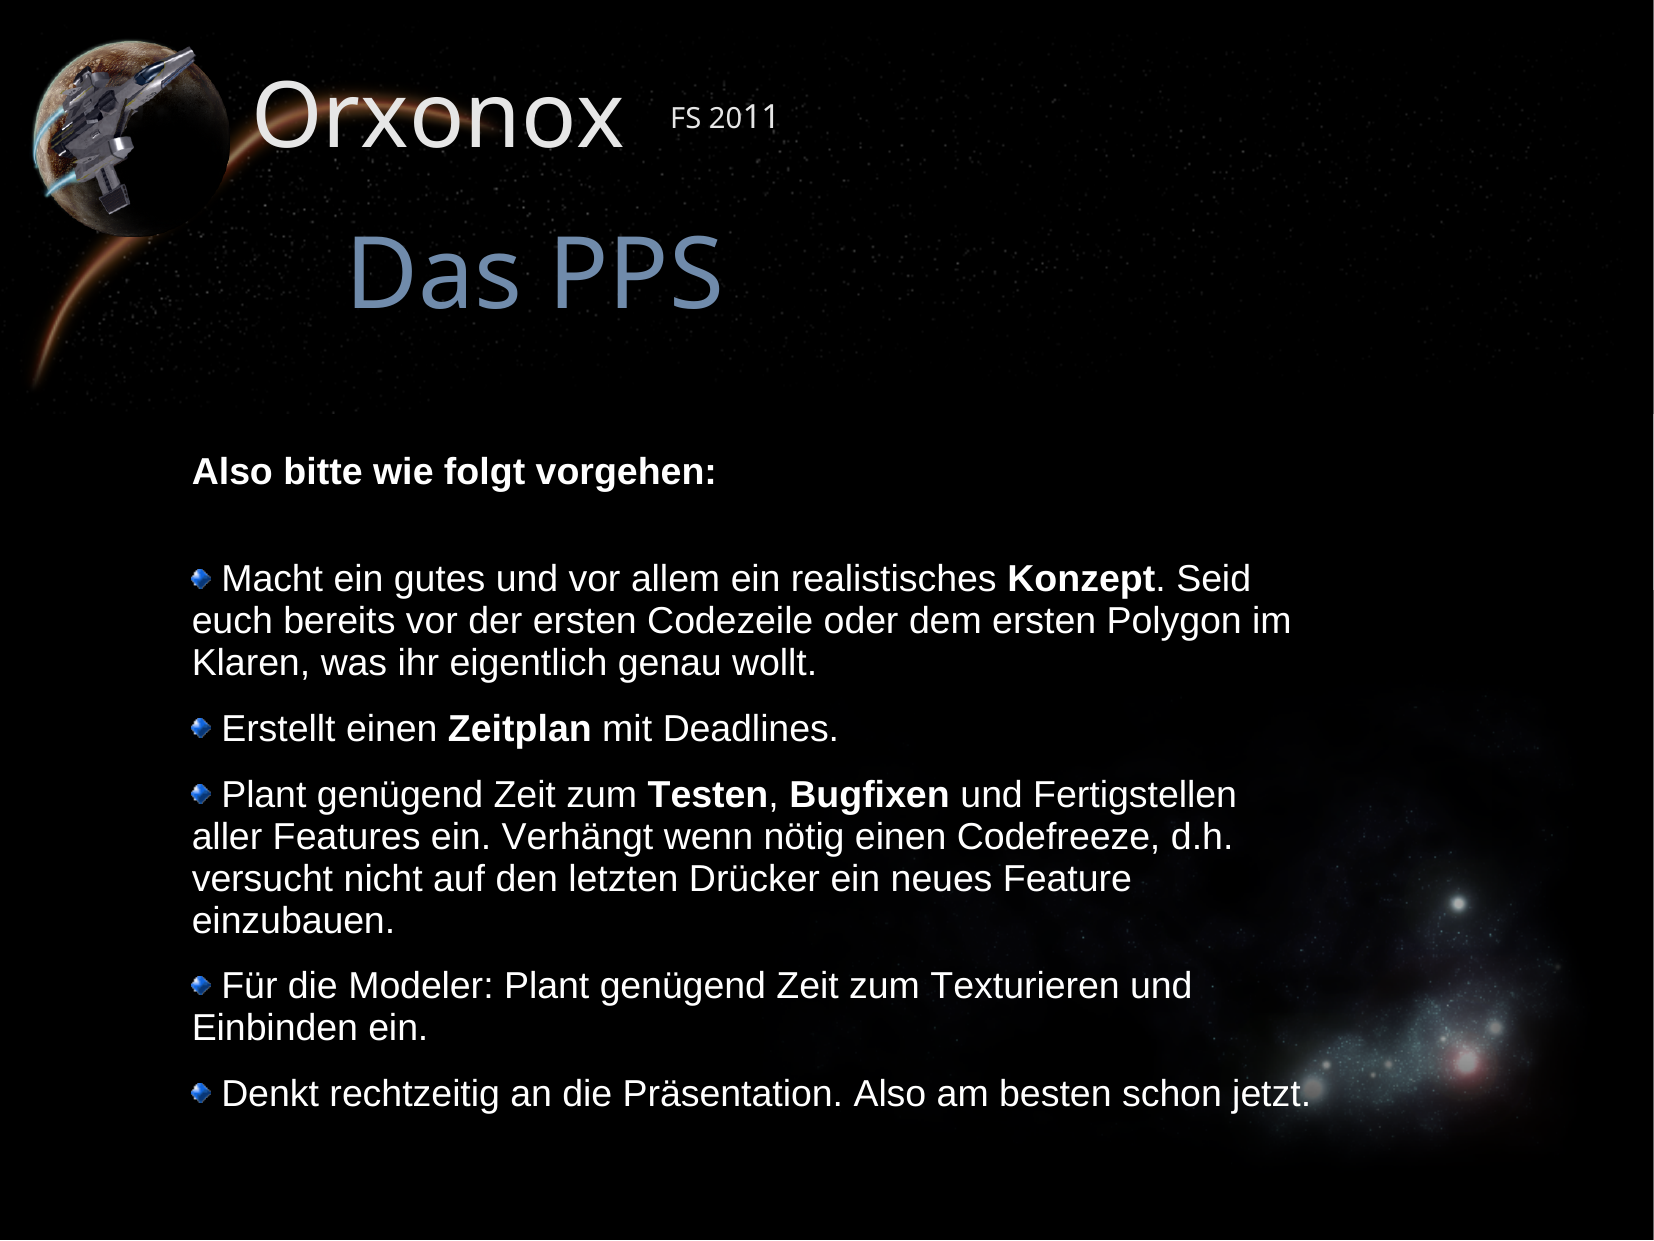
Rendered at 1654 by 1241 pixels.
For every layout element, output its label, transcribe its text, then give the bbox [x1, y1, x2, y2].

picture [0, 0, 1654, 521]
text_box Das PPS [330, 194, 1306, 310]
picture [644, 590, 1654, 1240]
text_box Also bitte wie folgt vorgehen: Macht ein gutes und vor allem ein realistisches Konzept. Seid euch bereits vor der ersten Codezeile oder dem ersten Polygon im Klaren, was ihr eigentlich genau wollt. Erstellt einen Zeitplan mit Deadlines. Plant genügend Zeit zum Testen, Bugfixen und Fertigstellen aller Features ein. Verhängt wenn nötig einen Codefreeze, d.h. versucht nicht auf den letzten Drücker ein neues Feature einzubauen. Für die Modeler: Plant genügend Zeit zum Texturieren und Einbinden ein. Denkt rechtzeitig an die Präsentation. Also am besten schon jetzt. [177, 442, 1329, 1122]
